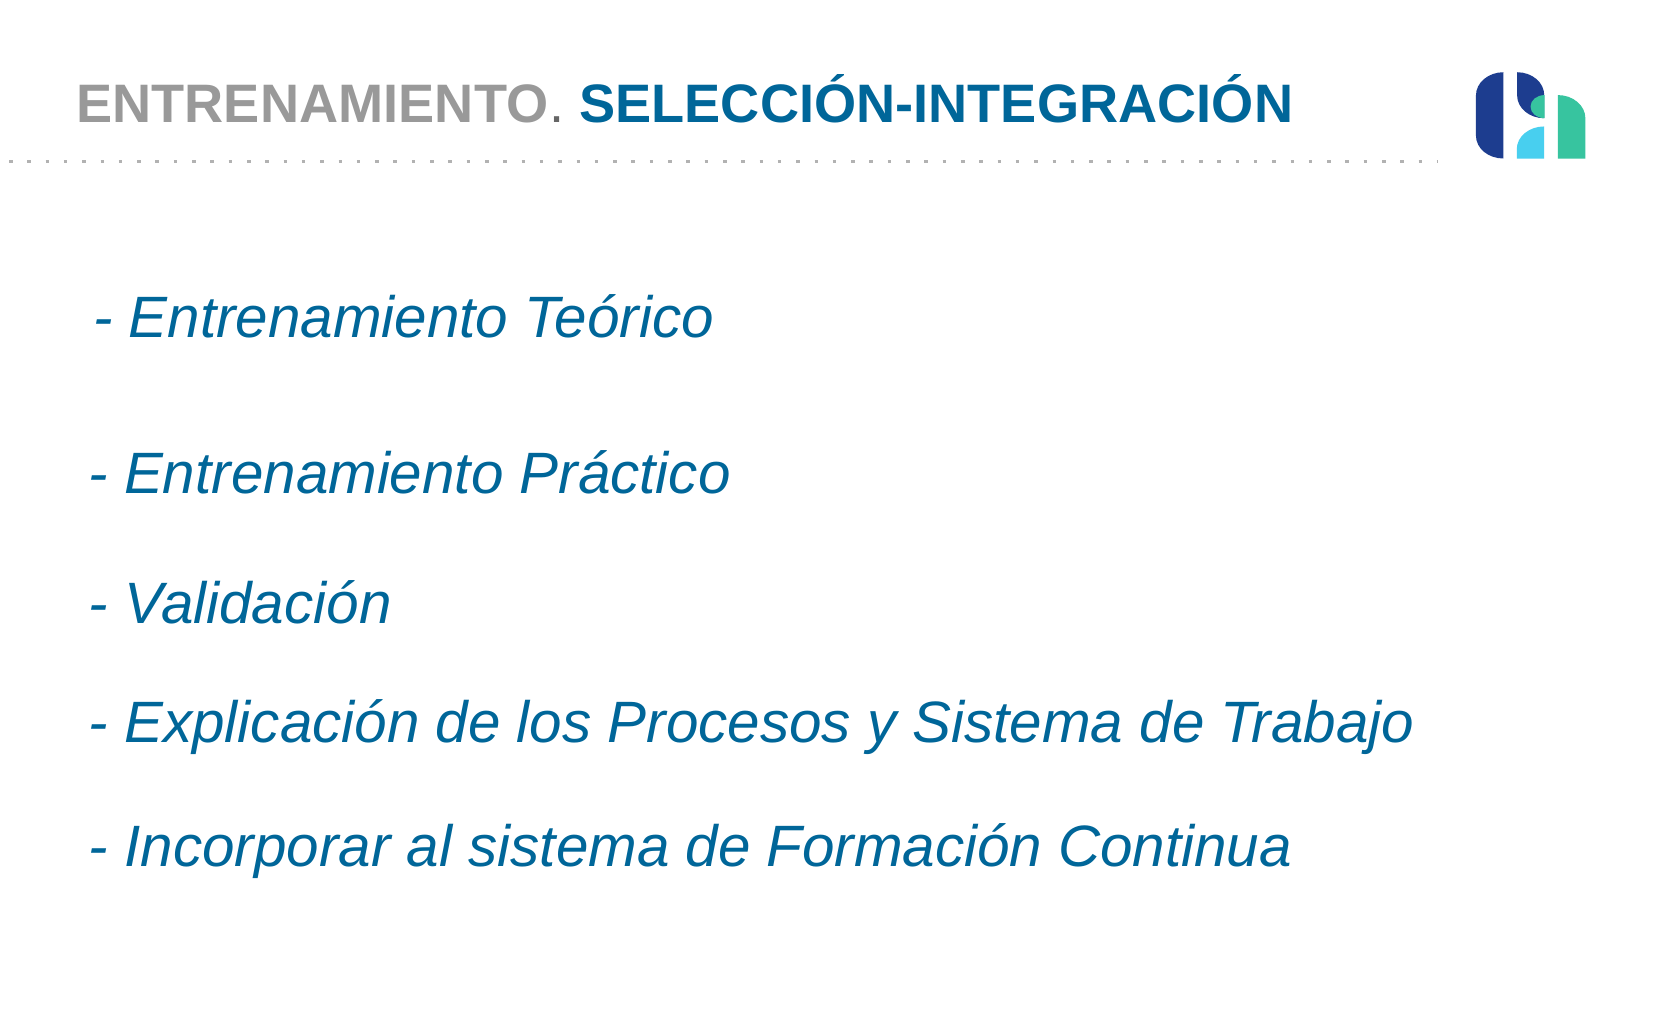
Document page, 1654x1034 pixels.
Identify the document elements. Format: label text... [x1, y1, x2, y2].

picture [1476, 72, 1586, 159]
text_box ENTRENAMIENTO. SELECCIÓN-INTEGRACIÓN [76, 36, 1476, 165]
text_box - Entrenamiento Teórico - Entrenamiento Práctico - Validación - Explicación de los Procesos y Sistema de Trabajo - Incorporar al sistema de Formación Continua [25, 177, 1640, 1021]
